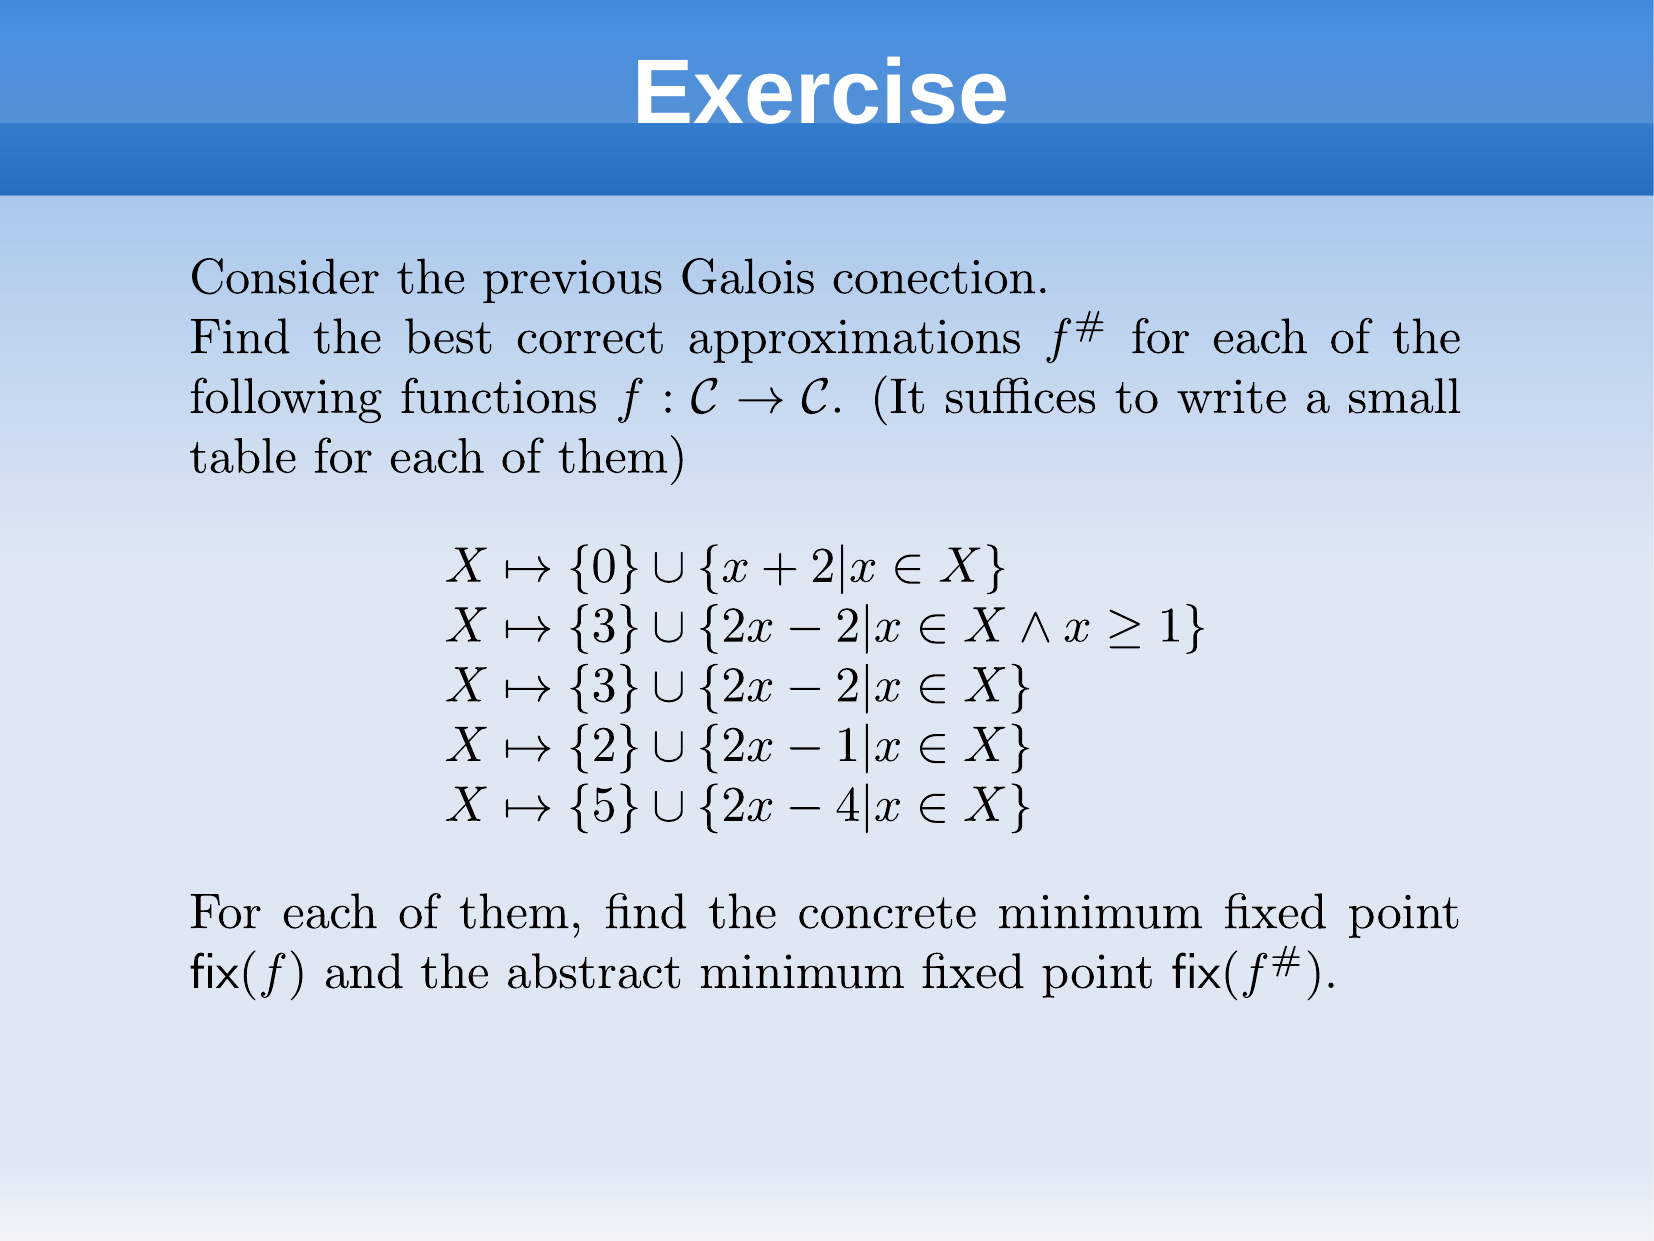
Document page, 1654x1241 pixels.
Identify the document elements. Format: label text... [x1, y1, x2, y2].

text_box [189, 258, 1462, 1001]
title Exercise [76, 0, 1565, 196]
picture [0, 0, 1654, 1241]
